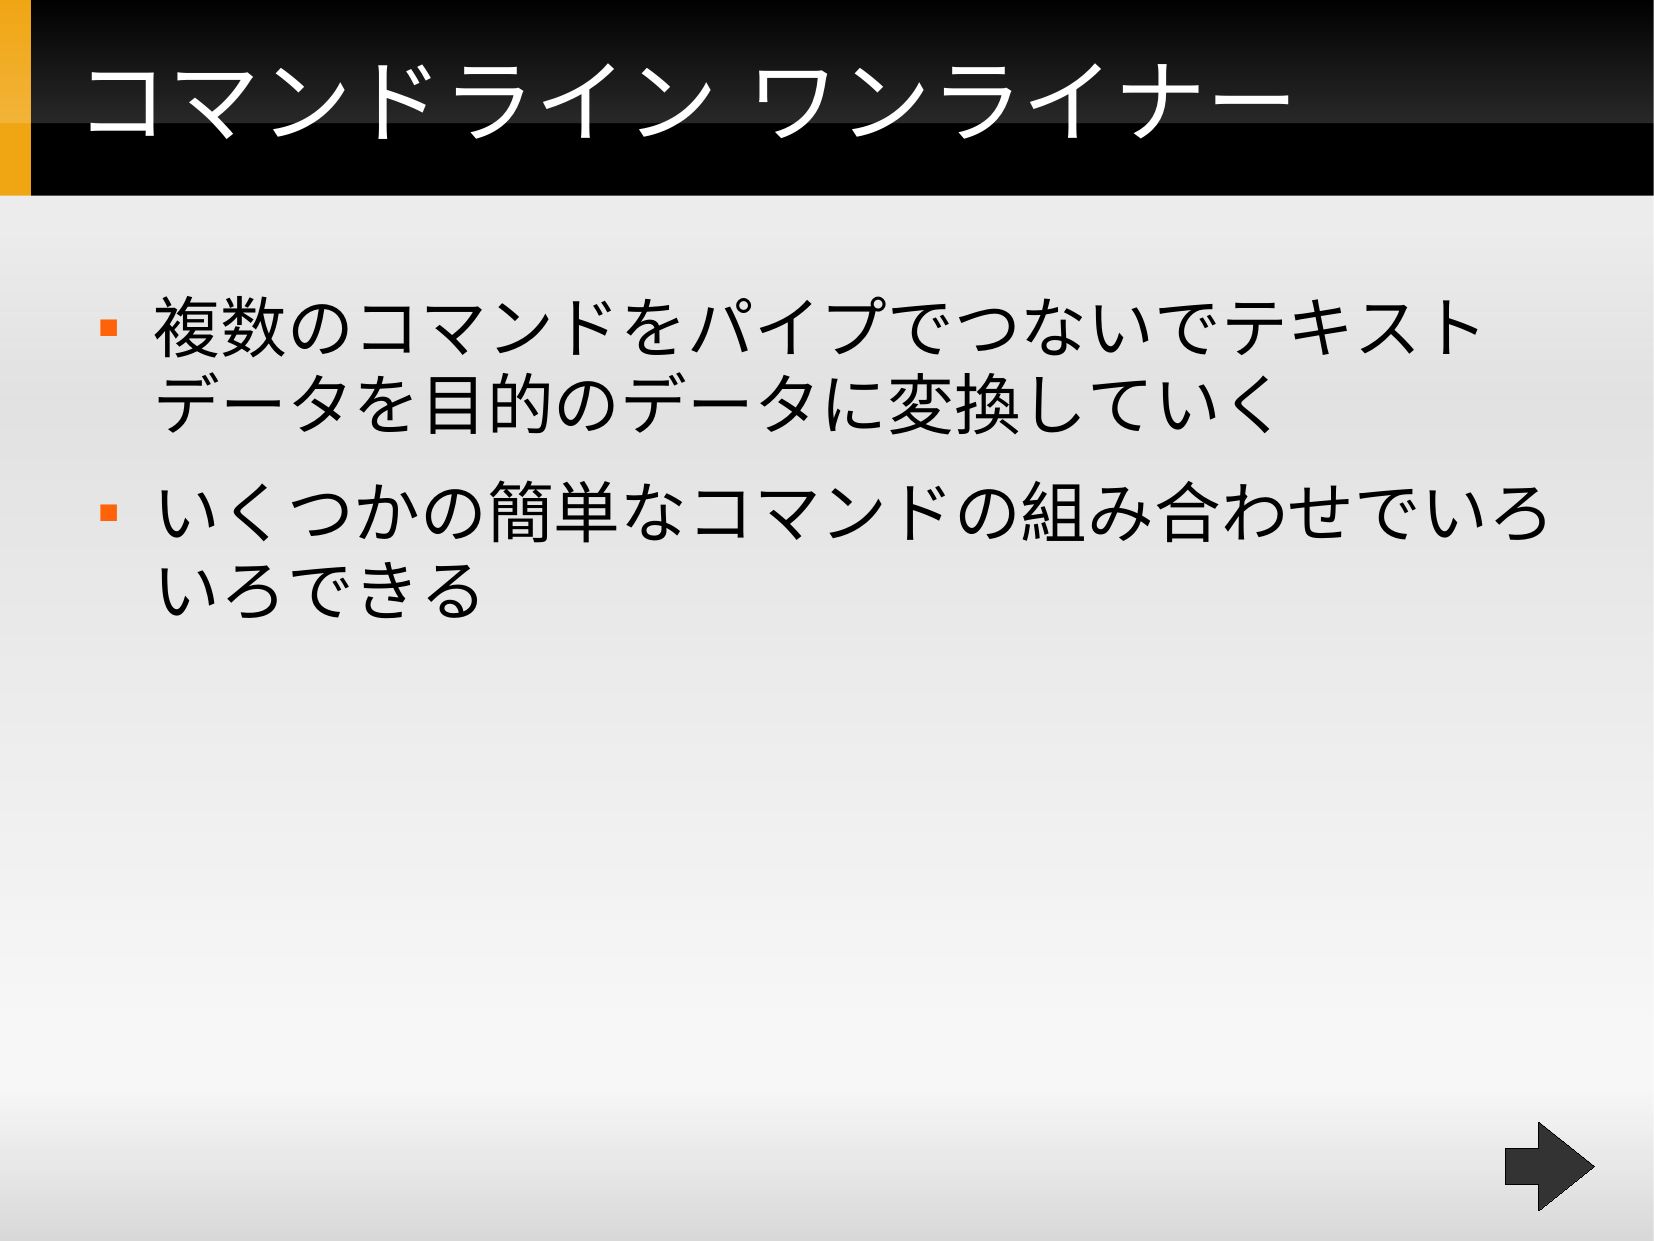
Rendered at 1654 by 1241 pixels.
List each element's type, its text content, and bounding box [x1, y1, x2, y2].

picture [0, 0, 1654, 1241]
title コマンドライン ワンライナー [76, 7, 1565, 200]
text_box [1505, 1122, 1595, 1211]
list 複数のコマンドをパイプでつないでテキストデータを目的のデータに変換していく いくつかの簡単なコマンドの組み合わせでいろいろできる [82, 290, 1571, 1094]
